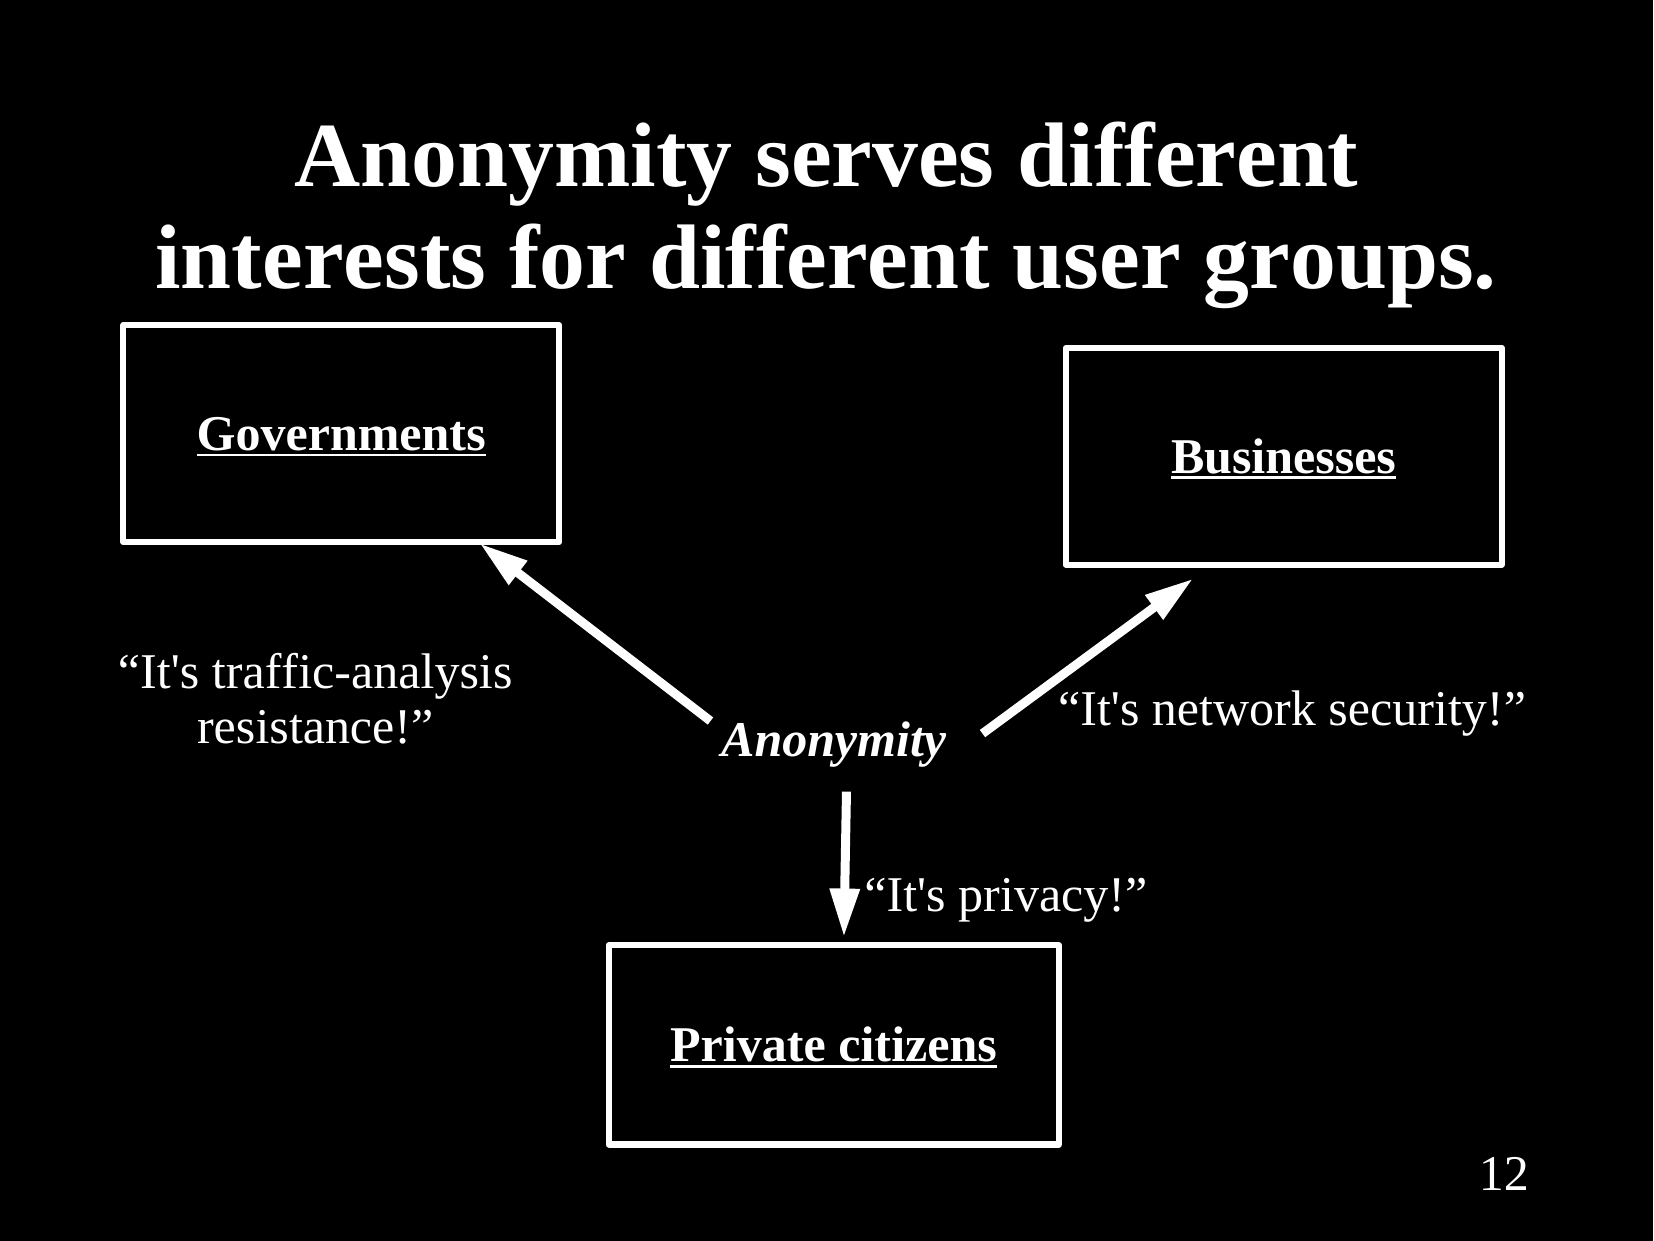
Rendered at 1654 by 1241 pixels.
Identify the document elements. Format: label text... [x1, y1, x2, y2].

text_box “It's privacy!” [864, 867, 1148, 924]
text_box “It's network security!” [1058, 680, 1527, 737]
title Anonymity serves different interests for different user groups. [121, 68, 1534, 345]
text_box Private citizens [608, 945, 1059, 1145]
text_box “It's traffic-analysis resistance!” [117, 644, 514, 766]
text_box Governments [123, 325, 560, 543]
text_box Anonymity [632, 668, 1036, 812]
text_box Businesses [1065, 347, 1502, 565]
